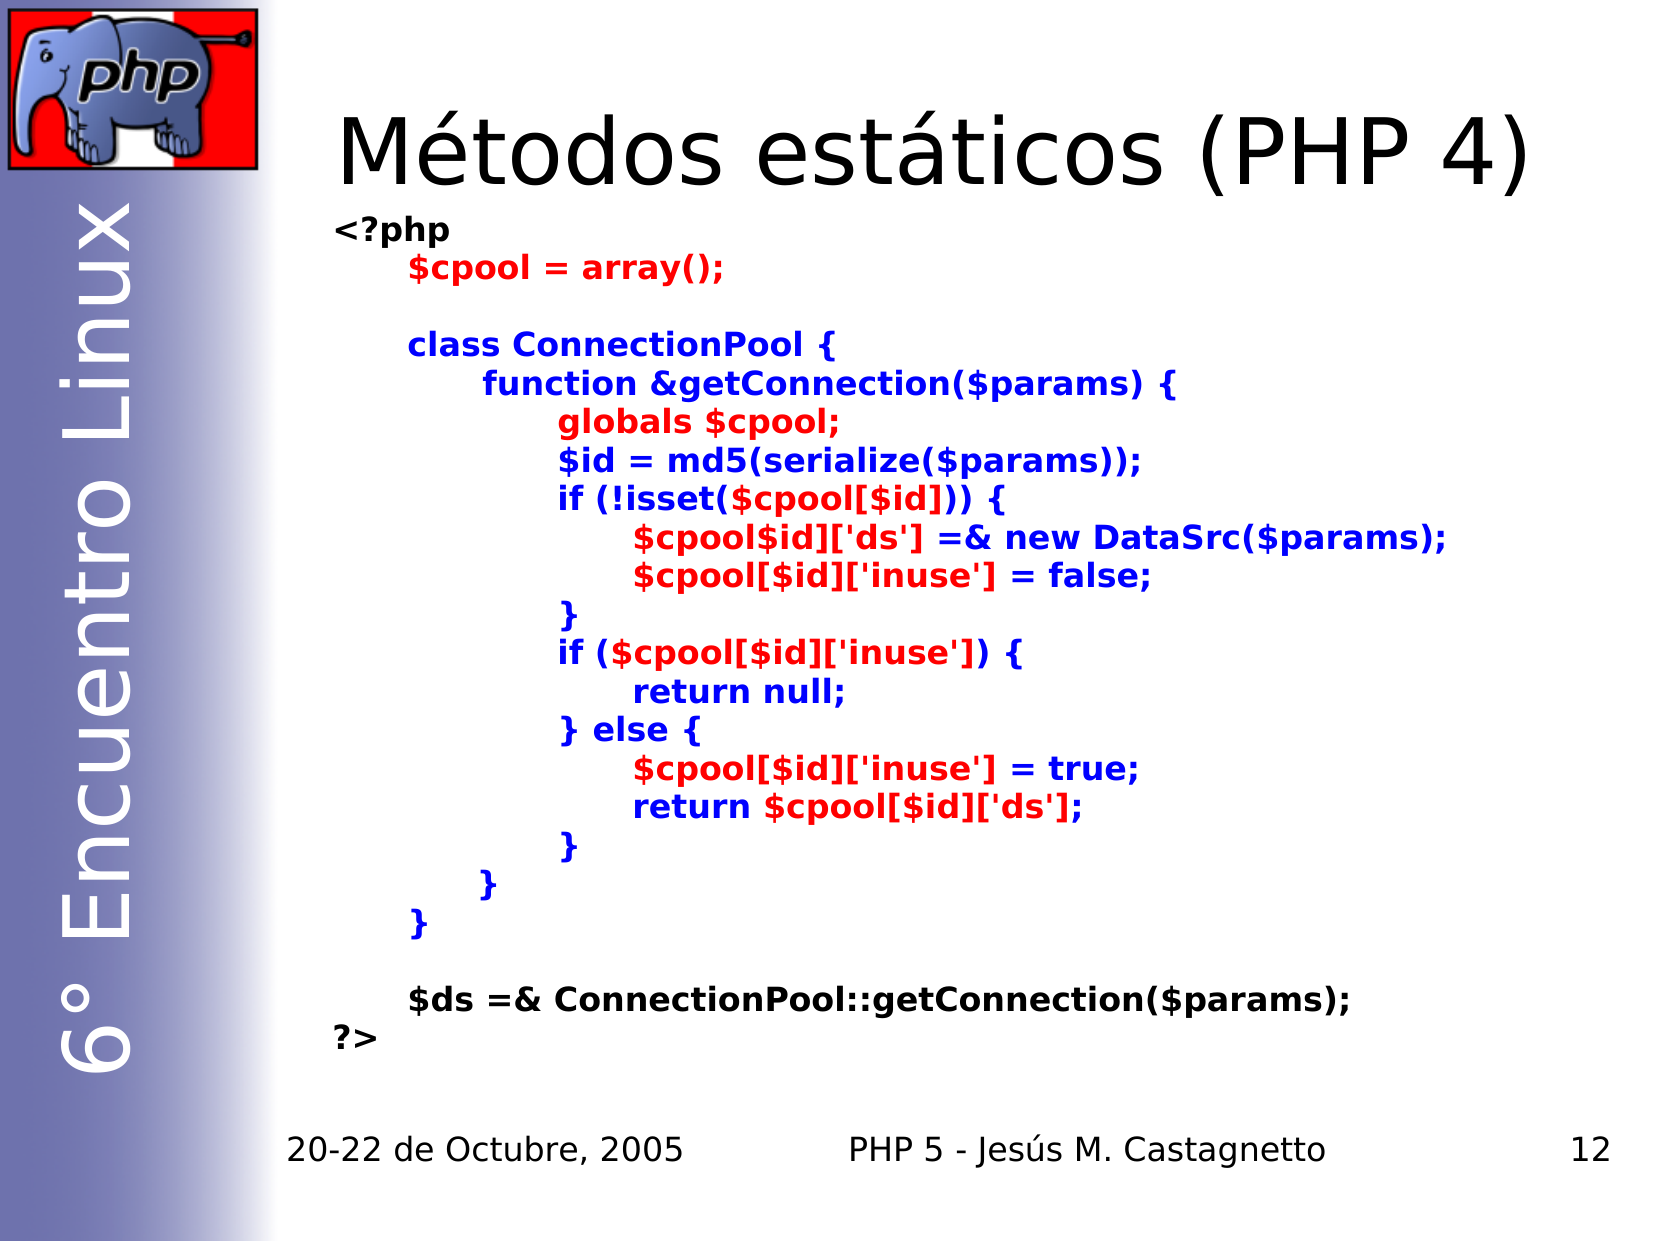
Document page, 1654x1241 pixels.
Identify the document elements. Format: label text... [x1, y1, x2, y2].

text_box <?php $cpool = array(); class ConnectionPool { function &getConnection($params) { globals $cpool; $id = md5(serialize($params)); if (!isset($cpool[$id])) { $cpool$id]['ds'] =& new DataSrc($params); $cpool[$id]['inuse'] = false; } if ($cpool[$id]['inuse']) { return null; } else { $cpool[$id]['inuse'] = true; return $cpool[$id]['ds']; } } } $ds =& ConnectionPool::getConnection($params); ?> [317, 203, 1464, 1066]
picture [0, 0, 1654, 1241]
title Métodos estáticos (PHP 4) [300, 49, 1571, 257]
